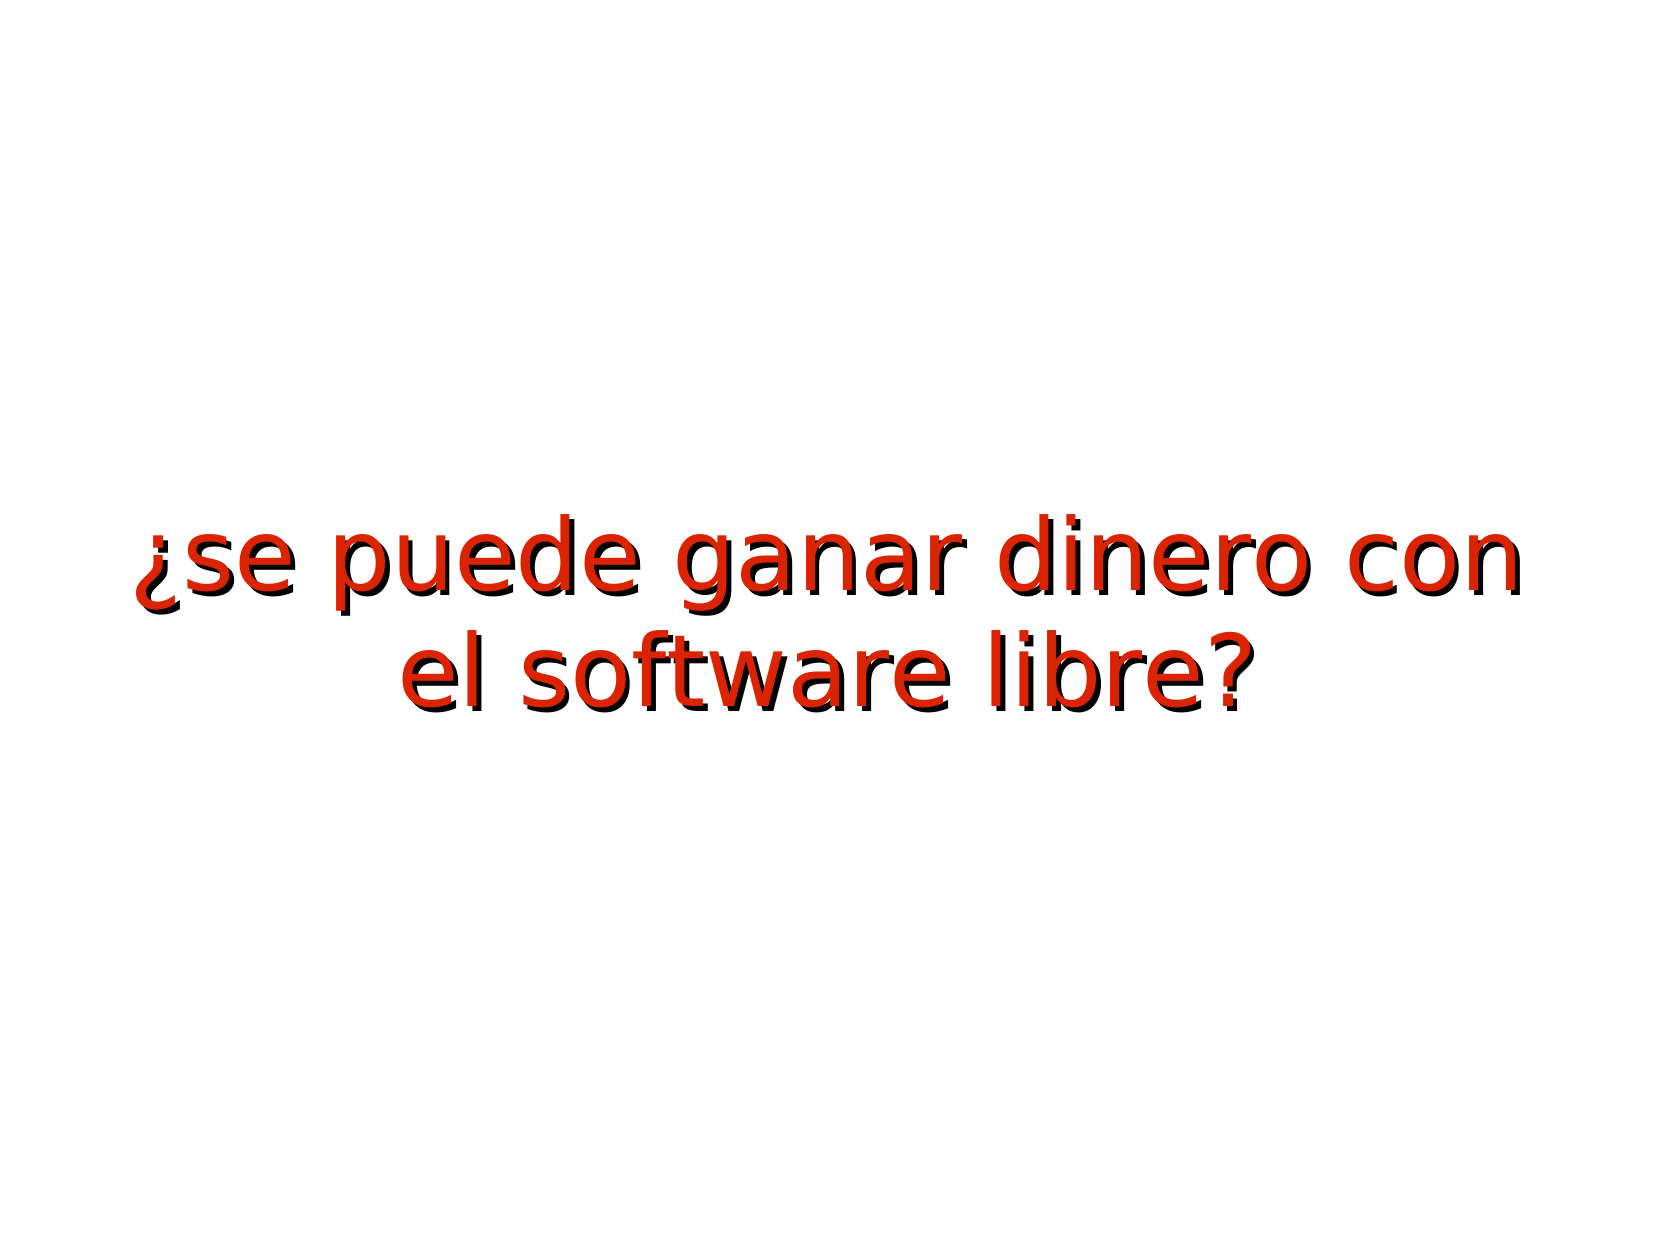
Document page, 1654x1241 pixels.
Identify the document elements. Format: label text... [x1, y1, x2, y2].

title ¿se puede ganar dinero con el software libre? [121, 395, 1534, 833]
